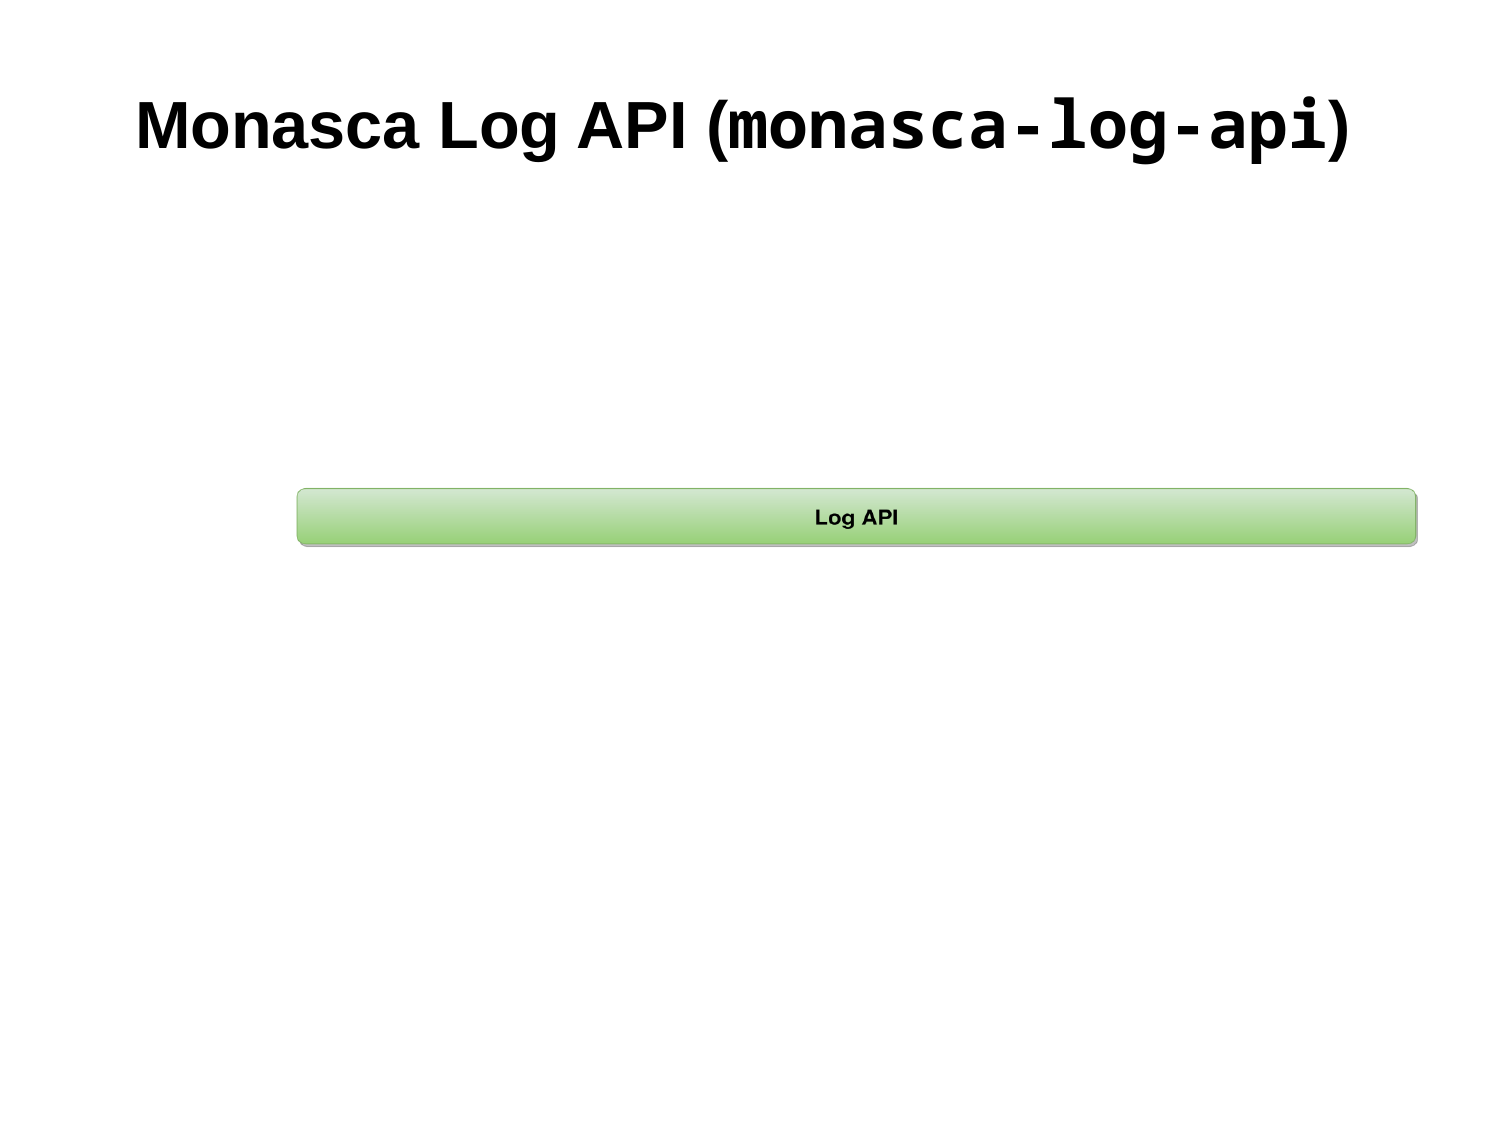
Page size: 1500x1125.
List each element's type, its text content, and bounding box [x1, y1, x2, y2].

picture [118, 295, 1418, 886]
title Monasca Log API (monasca-log-api) [135, 41, 1372, 204]
